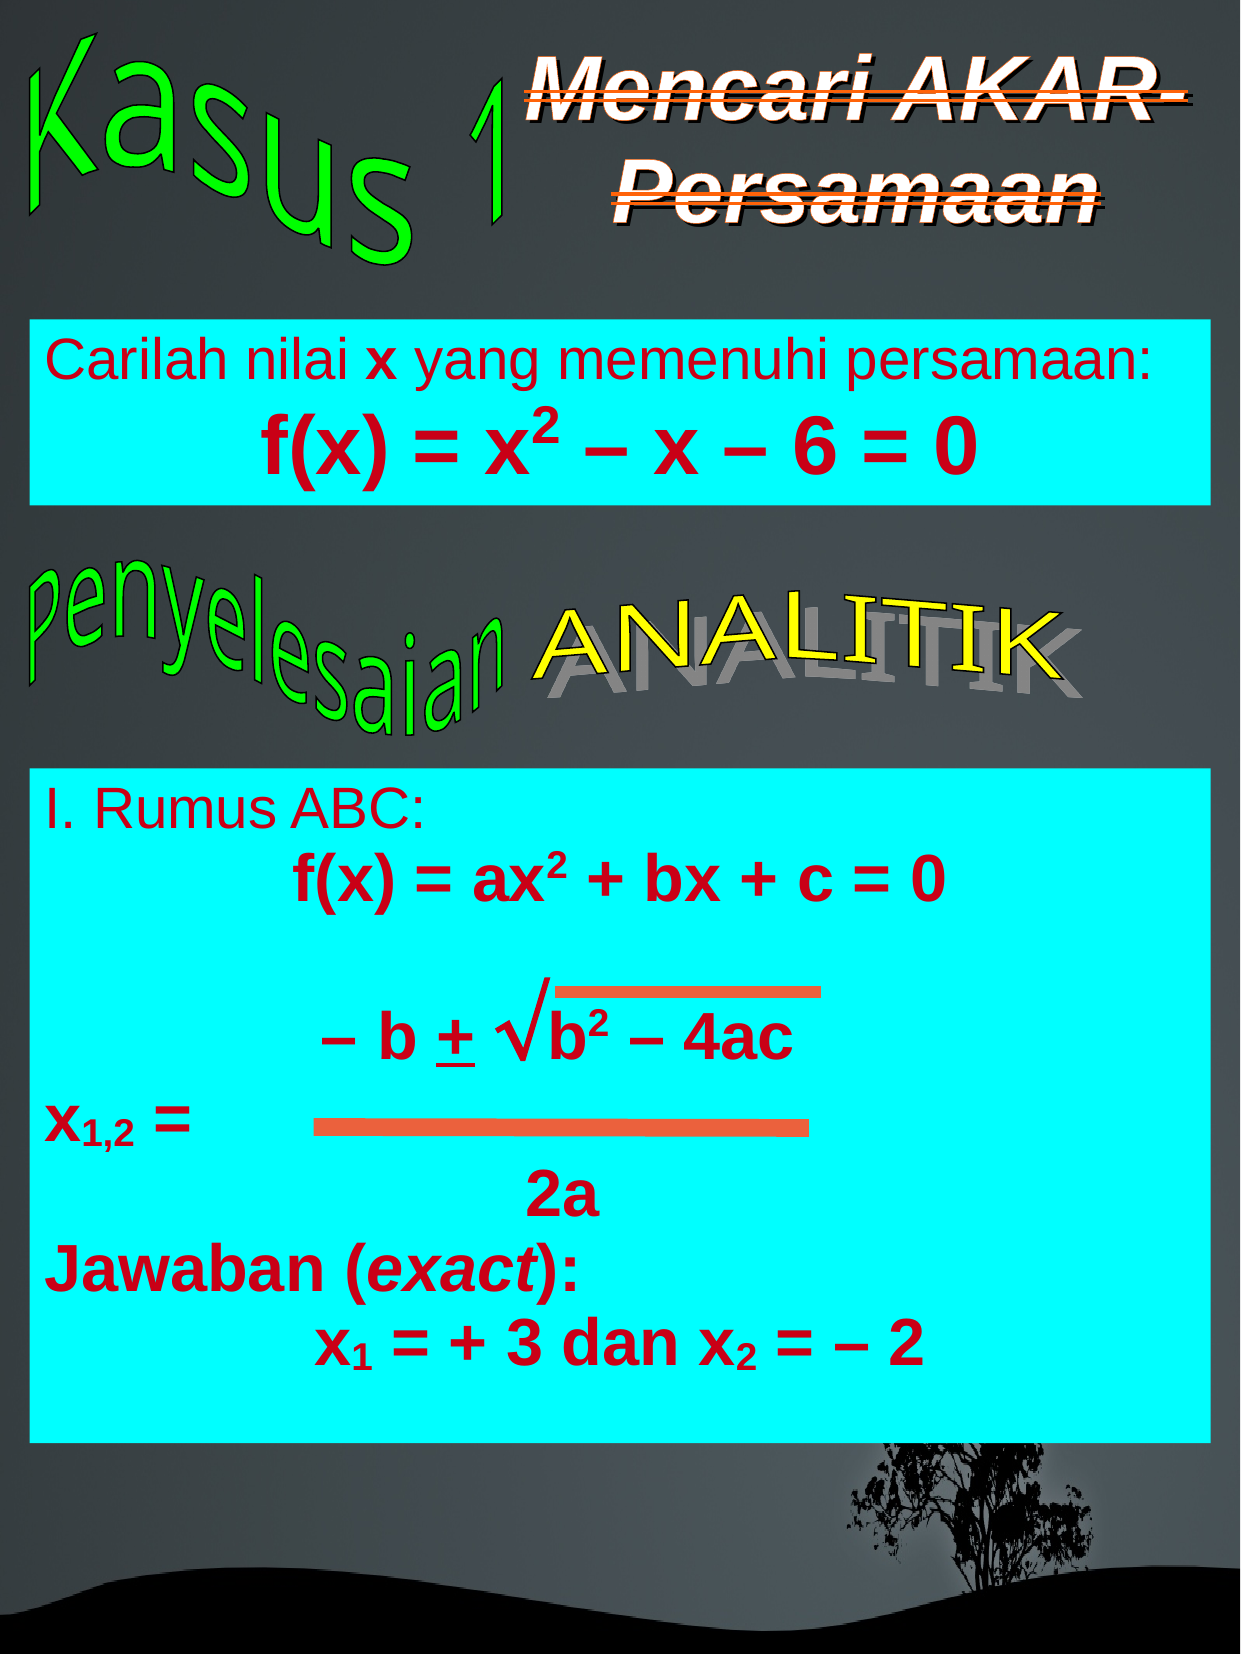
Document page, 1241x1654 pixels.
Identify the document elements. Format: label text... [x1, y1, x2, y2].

text_box Penyelesaian [316, 641, 347, 721]
text_box Penyelesaian [405, 660, 414, 736]
text_box ANALITIK [531, 609, 609, 680]
text_box ANALITIK [788, 590, 837, 661]
text_box Kasus 1 [105, 61, 174, 173]
text_box Kasus 1 [193, 83, 249, 198]
text_box Kasus 1 [29, 33, 99, 215]
text_box Mencari AKAR-Persamaan [472, 29, 1241, 250]
text_box I. Rumus ABC: f(x) = ax2 + bx + c = 0 – b + √b2 – 4ac x1,2 = 2a Jawaban (exact): x1 = + 3 dan x2 = – 2 [29, 768, 1211, 1444]
text_box Penyelesaian [254, 574, 262, 684]
text_box Penyelesaian [272, 621, 309, 704]
text_box Penyelesaian [424, 649, 461, 732]
text_box Penyelesaian [161, 565, 205, 676]
text_box Kasus 1 [351, 157, 412, 266]
text_box ANALITIK [1000, 607, 1063, 680]
text_box Penyelesaian [67, 567, 104, 647]
text_box ANALITIK [620, 599, 689, 672]
text_box ANALITIK [699, 595, 777, 666]
text_box ANALITIK [952, 603, 984, 673]
picture [0, 0, 1241, 1654]
text_box Penyelesaian [208, 588, 245, 671]
text_box Penyelesaian [472, 618, 502, 713]
text_box ANALITIK [844, 594, 876, 664]
text_box Penyelesaian [115, 560, 155, 639]
text_box Carilah nilai x yang memenuhi persamaan: f(x) = x2 – x – 6 = 0 [29, 319, 1211, 506]
text_box ANALITIK [881, 597, 947, 668]
text_box Penyelesaian [354, 656, 392, 735]
text_box Kasus 1 [266, 112, 332, 248]
text_box Penyelesaian [29, 569, 60, 686]
